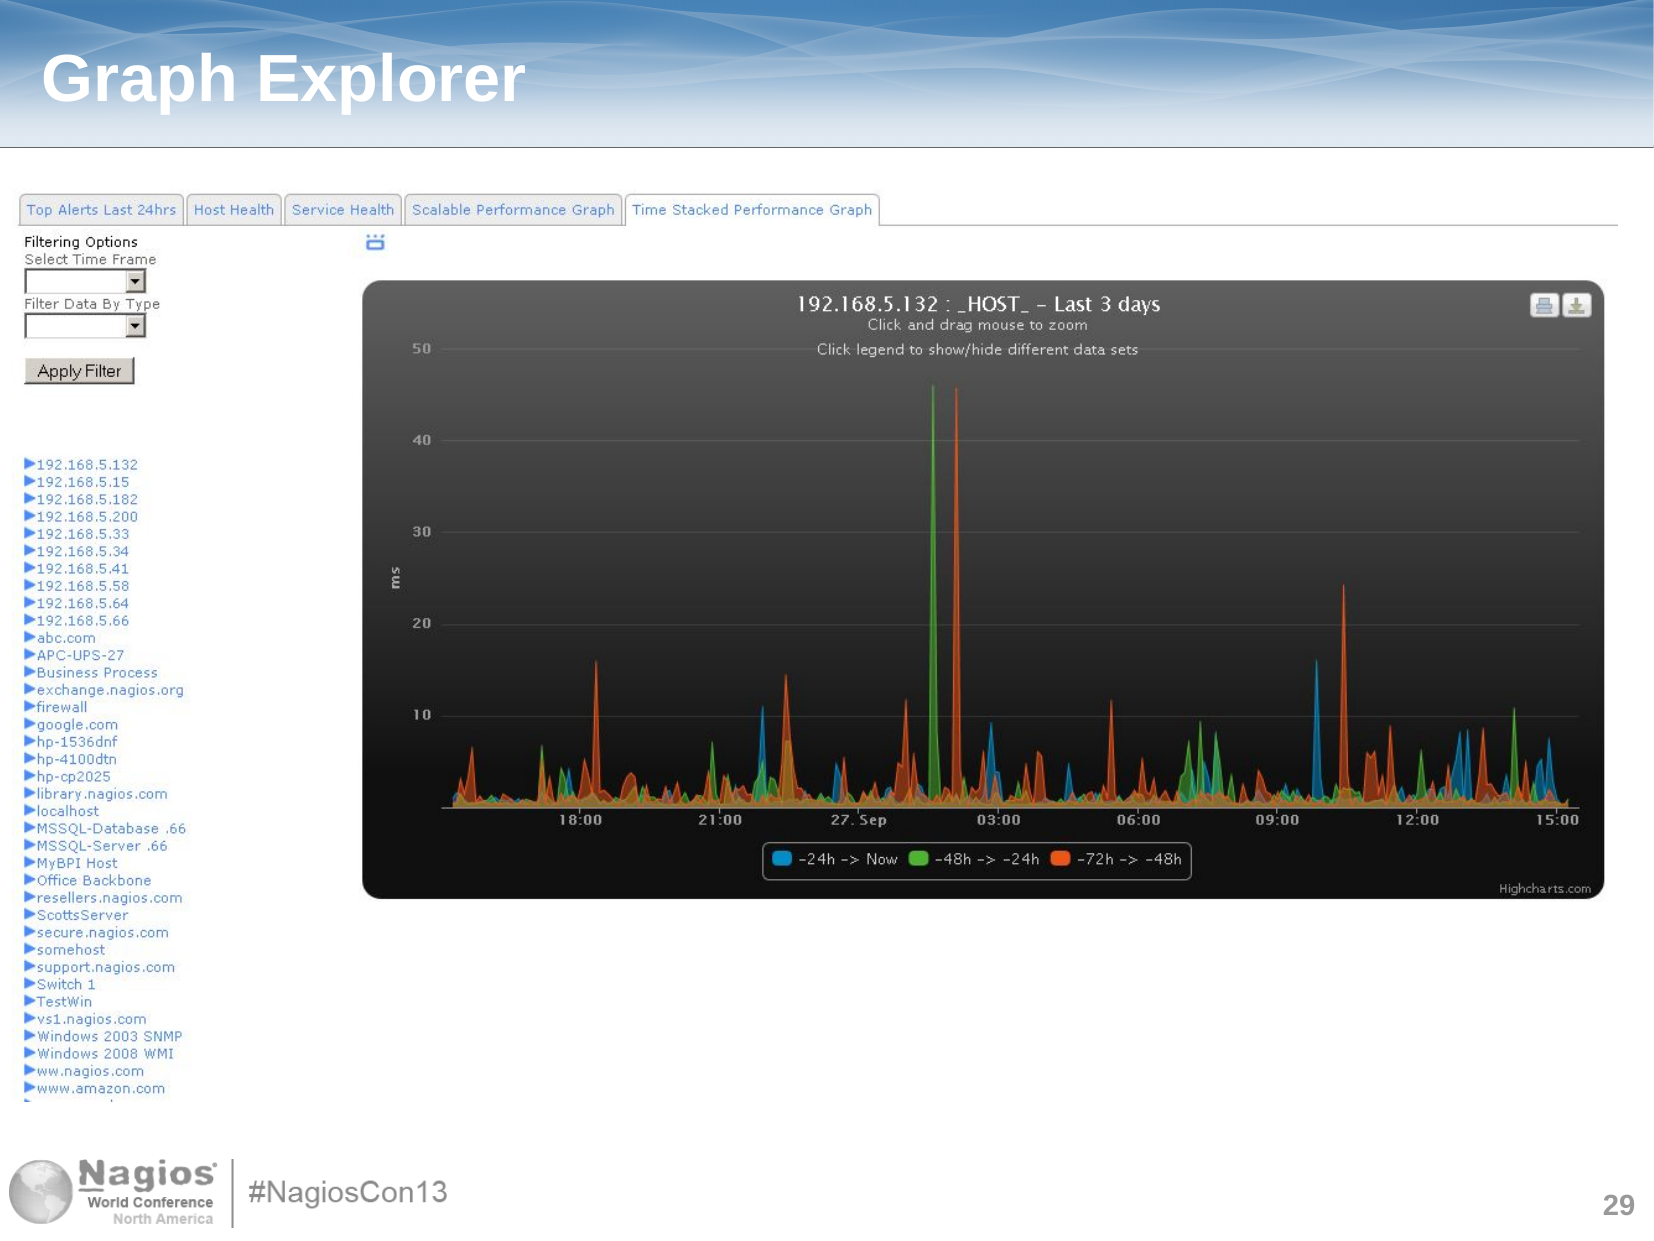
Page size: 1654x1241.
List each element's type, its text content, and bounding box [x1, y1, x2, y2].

title Graph Explorer [41, 29, 1248, 127]
picture [9, 1159, 453, 1228]
picture [0, 0, 1654, 147]
picture [12, 179, 1618, 1102]
